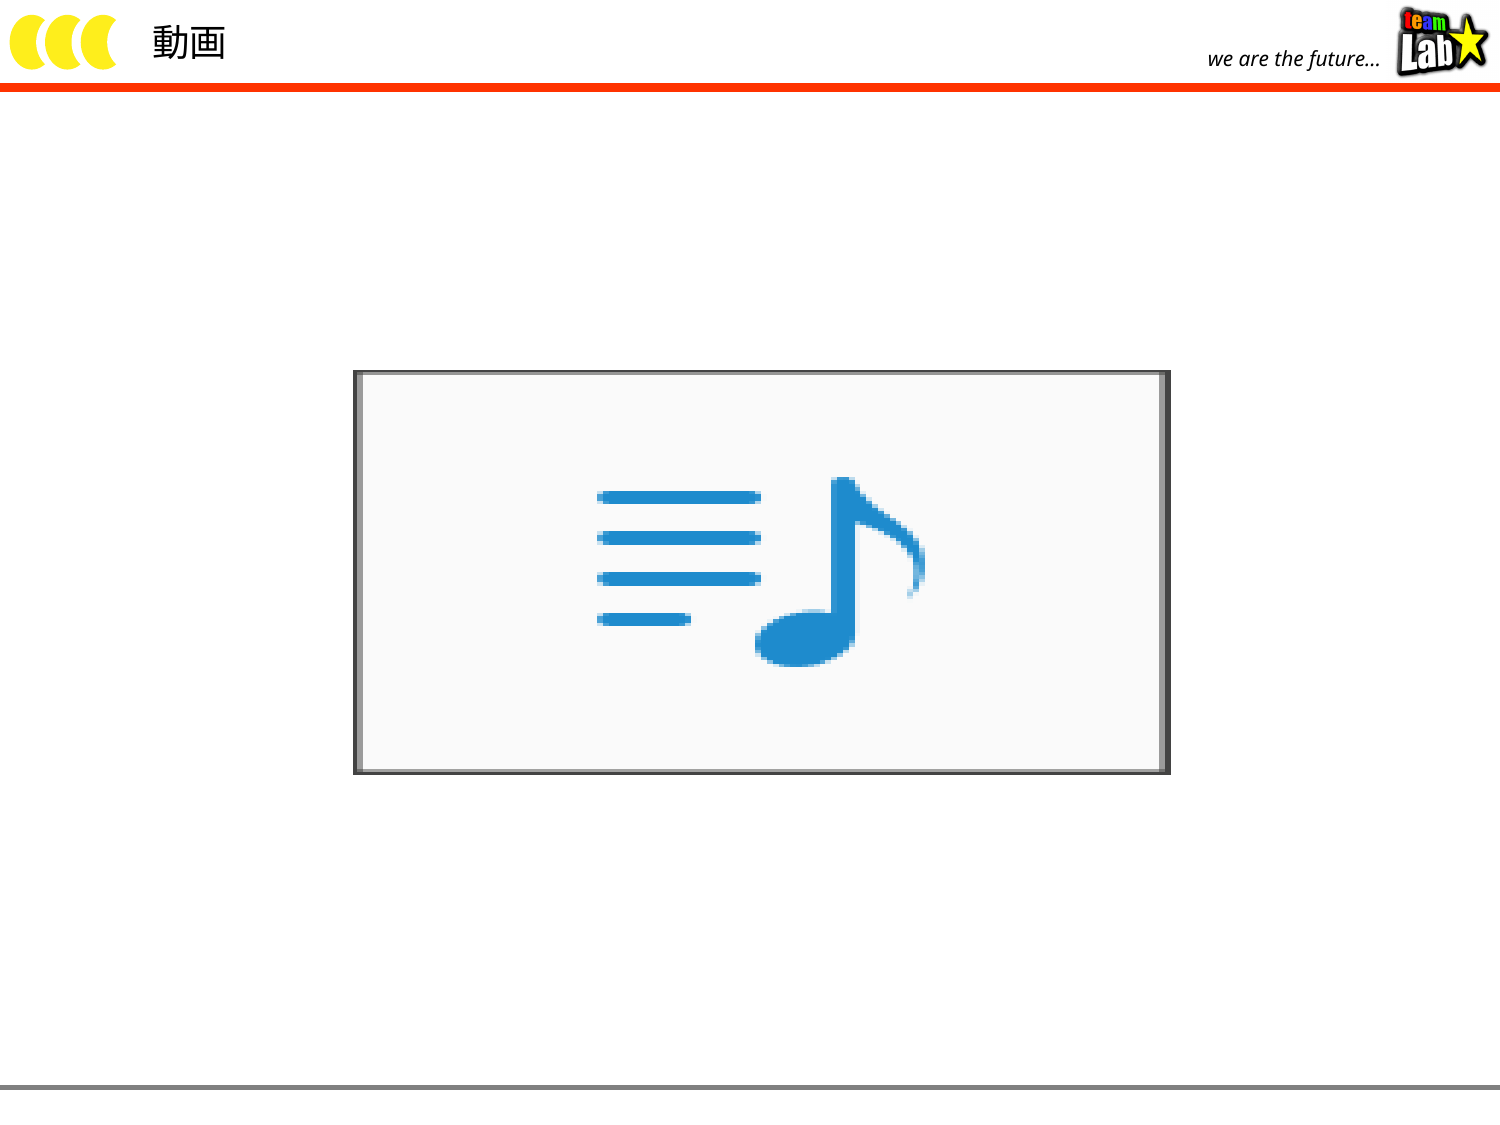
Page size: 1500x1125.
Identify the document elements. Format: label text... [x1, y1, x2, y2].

title 動画 [137, 11, 925, 72]
picture [1386, 0, 1499, 83]
text_box [351, 368, 1172, 776]
